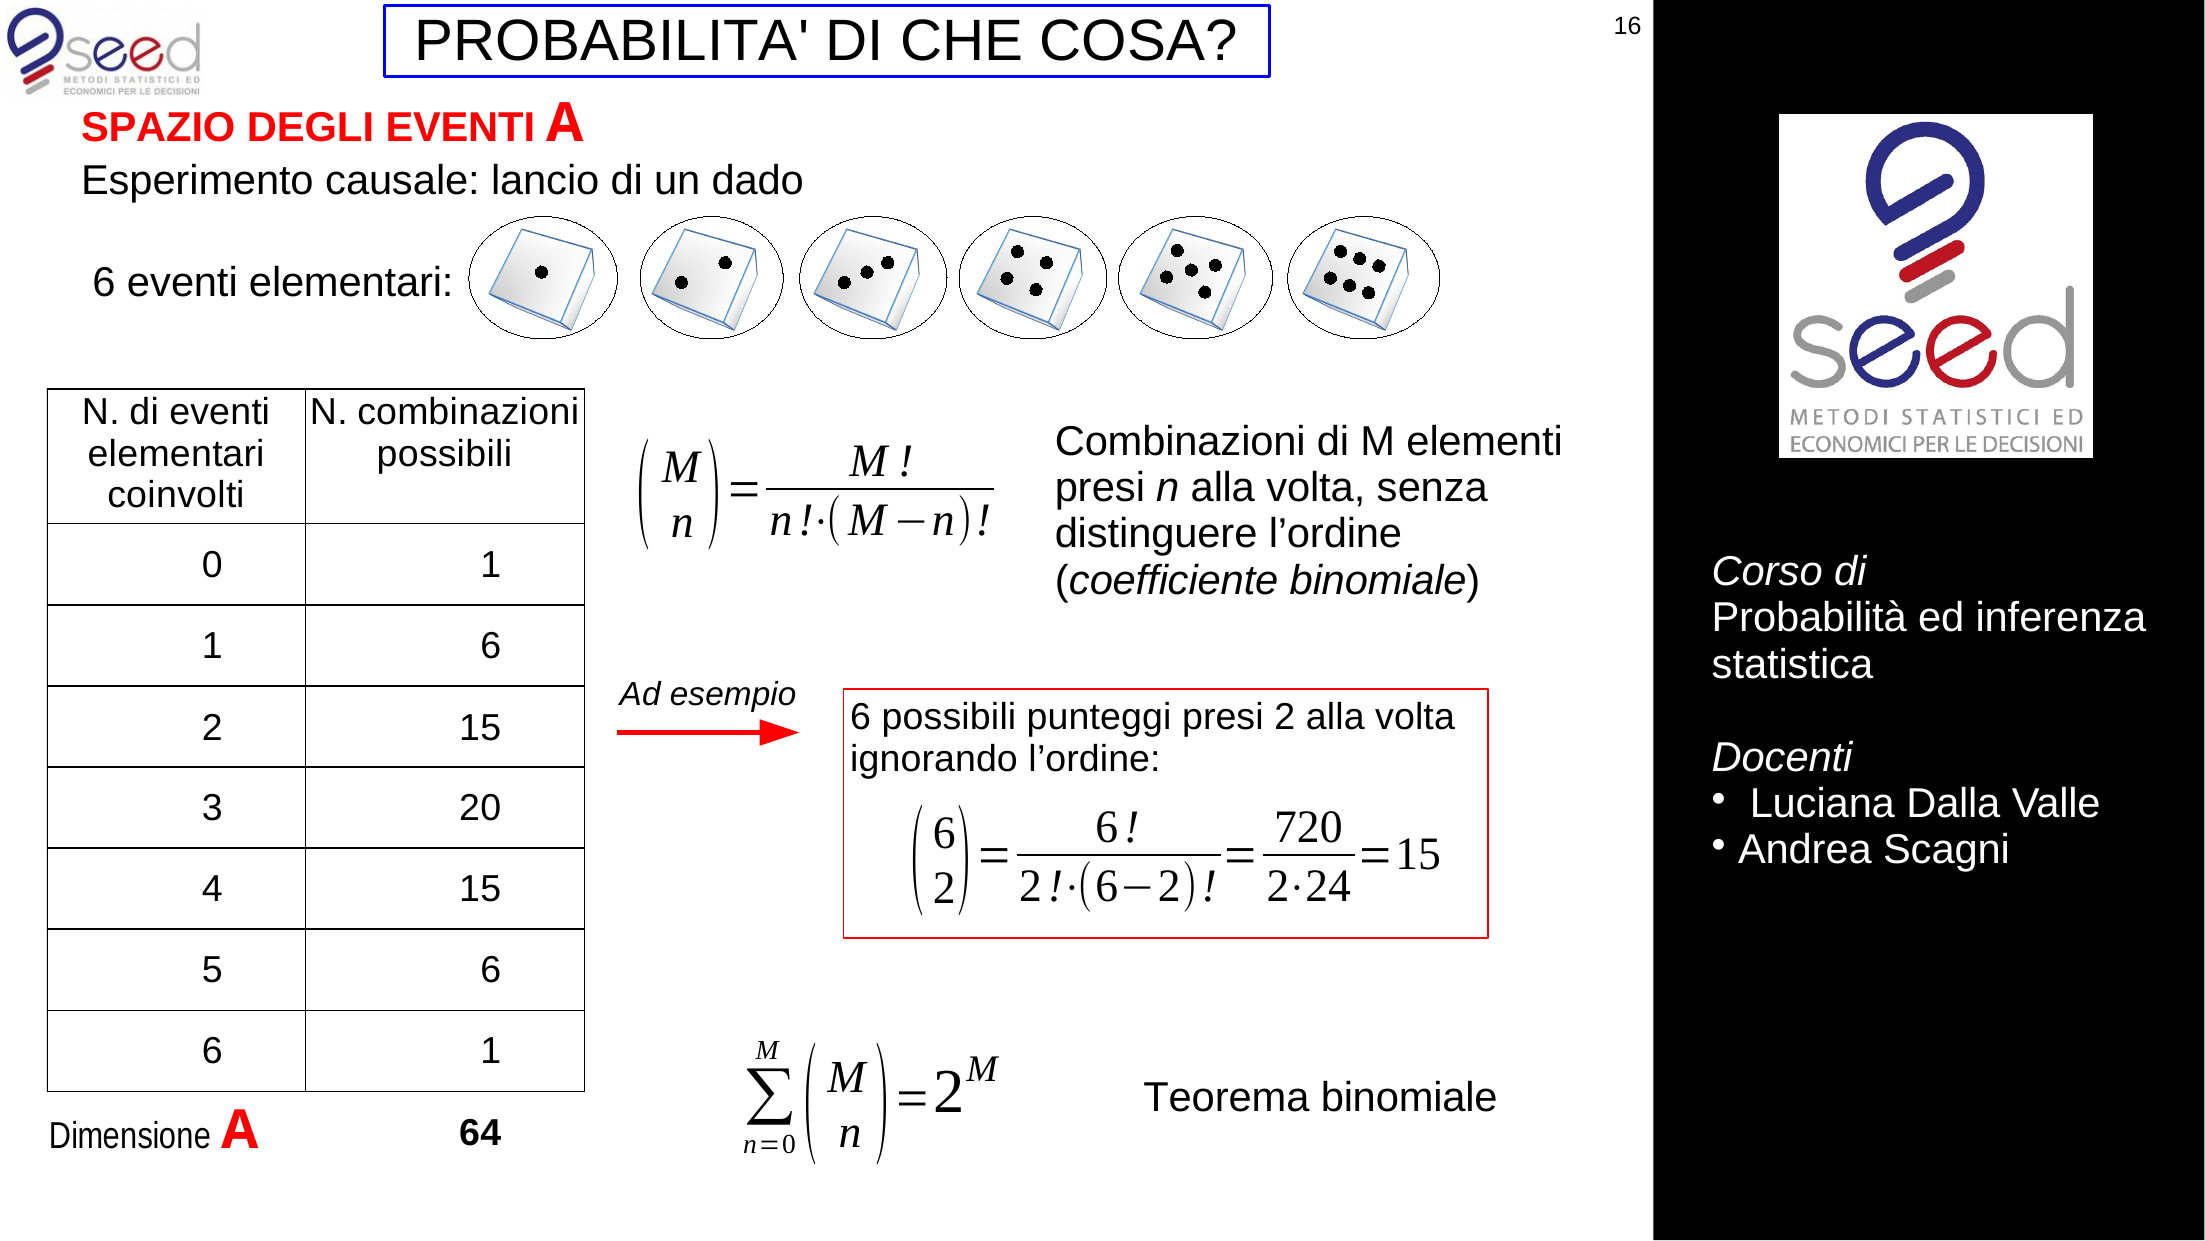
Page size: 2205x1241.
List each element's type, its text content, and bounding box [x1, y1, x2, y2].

text_box [1160, 270, 1173, 284]
text_box [1000, 272, 1014, 285]
chart [46, 388, 1004, 1228]
text_box [535, 265, 548, 279]
text_box [1185, 263, 1198, 277]
text_box [1209, 259, 1222, 272]
text_box PROBABILITA' DI CHE COSA? [384, 5, 1270, 77]
text_box [881, 256, 894, 269]
text_box [1171, 244, 1184, 257]
text_box [1343, 279, 1356, 292]
chart [710, 689, 719, 695]
text_box [1029, 283, 1043, 296]
text_box [1372, 259, 1386, 273]
text_box [1040, 256, 1053, 269]
text_box [718, 256, 732, 269]
text_box 6 eventi elementari: [92, 258, 458, 306]
text_box SPAZIO DEGLI EVENTI A Esperimento causale: lancio di un dado [81, 83, 814, 217]
picture [5, 5, 203, 98]
text_box [1353, 252, 1366, 265]
text_box [1198, 285, 1211, 299]
text_box [860, 265, 874, 279]
chart [709, 697, 720, 703]
text_box [1011, 245, 1024, 258]
picture [1779, 114, 2093, 458]
text_box [1362, 286, 1375, 299]
chart [902, 800, 1447, 919]
text_box Combinazioni di M elementi presi n alla volta, senza distinguere l’ordine (coefficiente binomiale) [1054, 417, 1612, 604]
text_box [1324, 271, 1337, 285]
chart [736, 1034, 1011, 1164]
text_box Teorema binomiale [1143, 1073, 1501, 1121]
text_box [1334, 245, 1347, 258]
text_box [675, 276, 688, 289]
text_box 6 possibili punteggi presi 2 alla volta ignorando l’ordine: [843, 688, 1488, 938]
text_box [838, 276, 851, 289]
